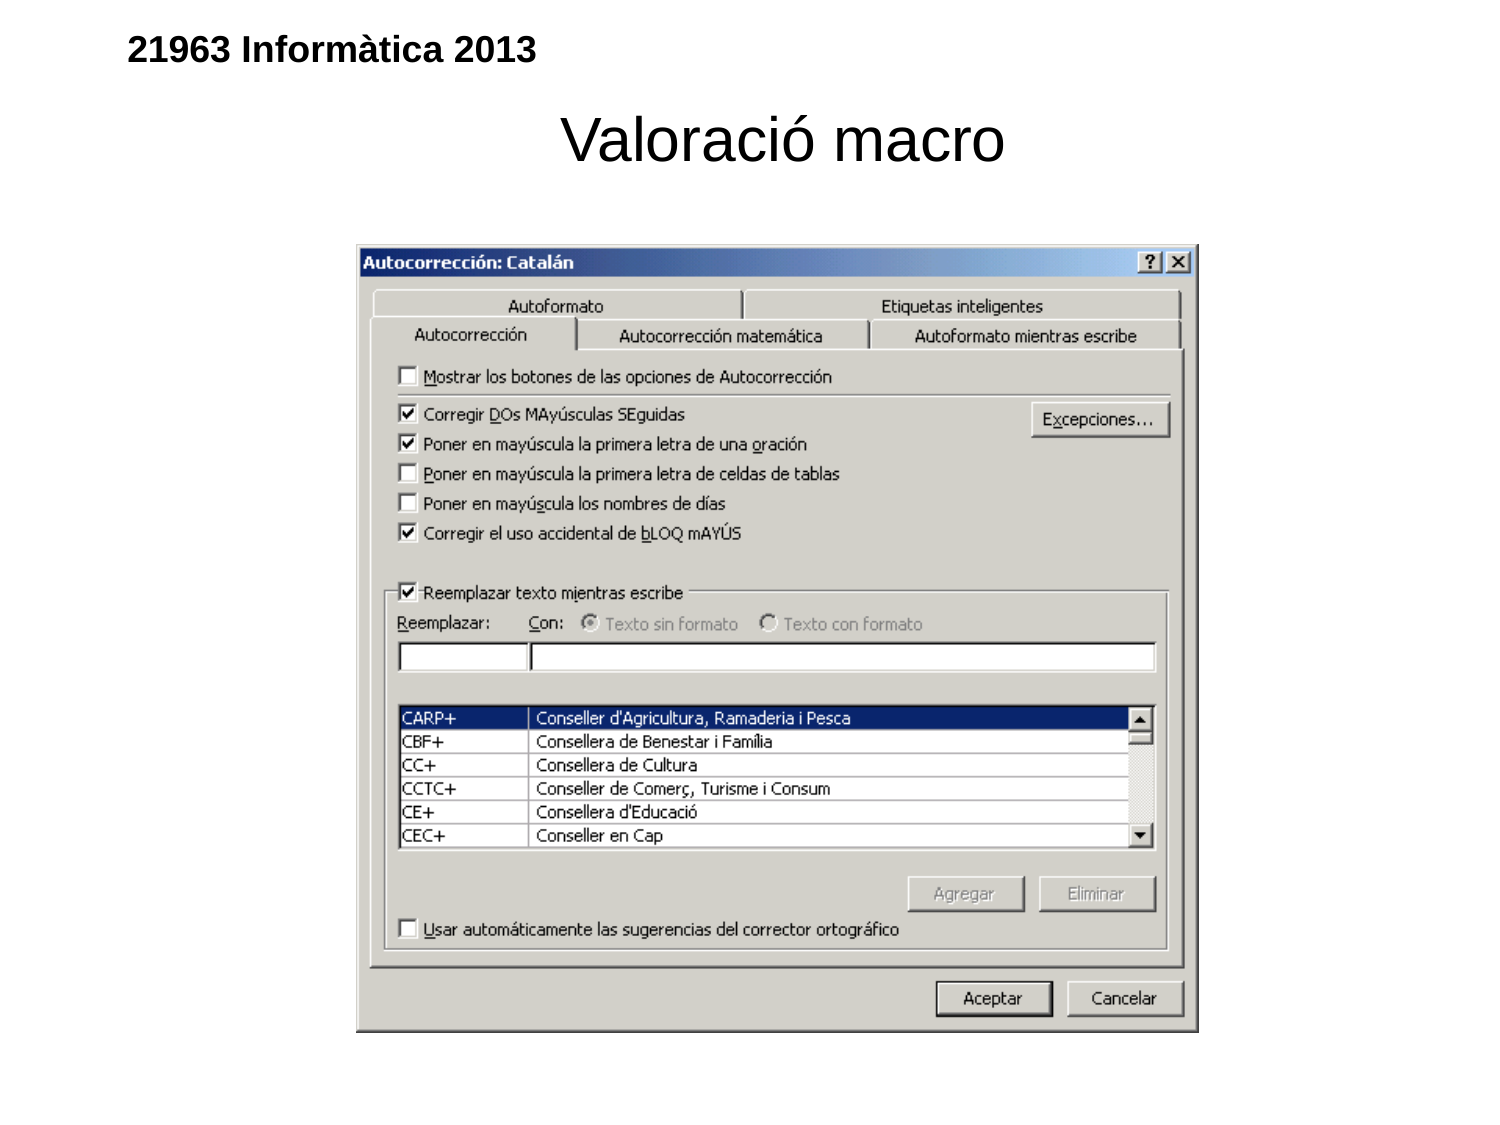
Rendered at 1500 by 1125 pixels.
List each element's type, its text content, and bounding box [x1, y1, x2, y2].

text_box Valoració macro [112, 83, 1456, 172]
text_box 21963 Informàtica 2013 [112, 20, 1388, 85]
picture [356, 244, 1199, 1033]
